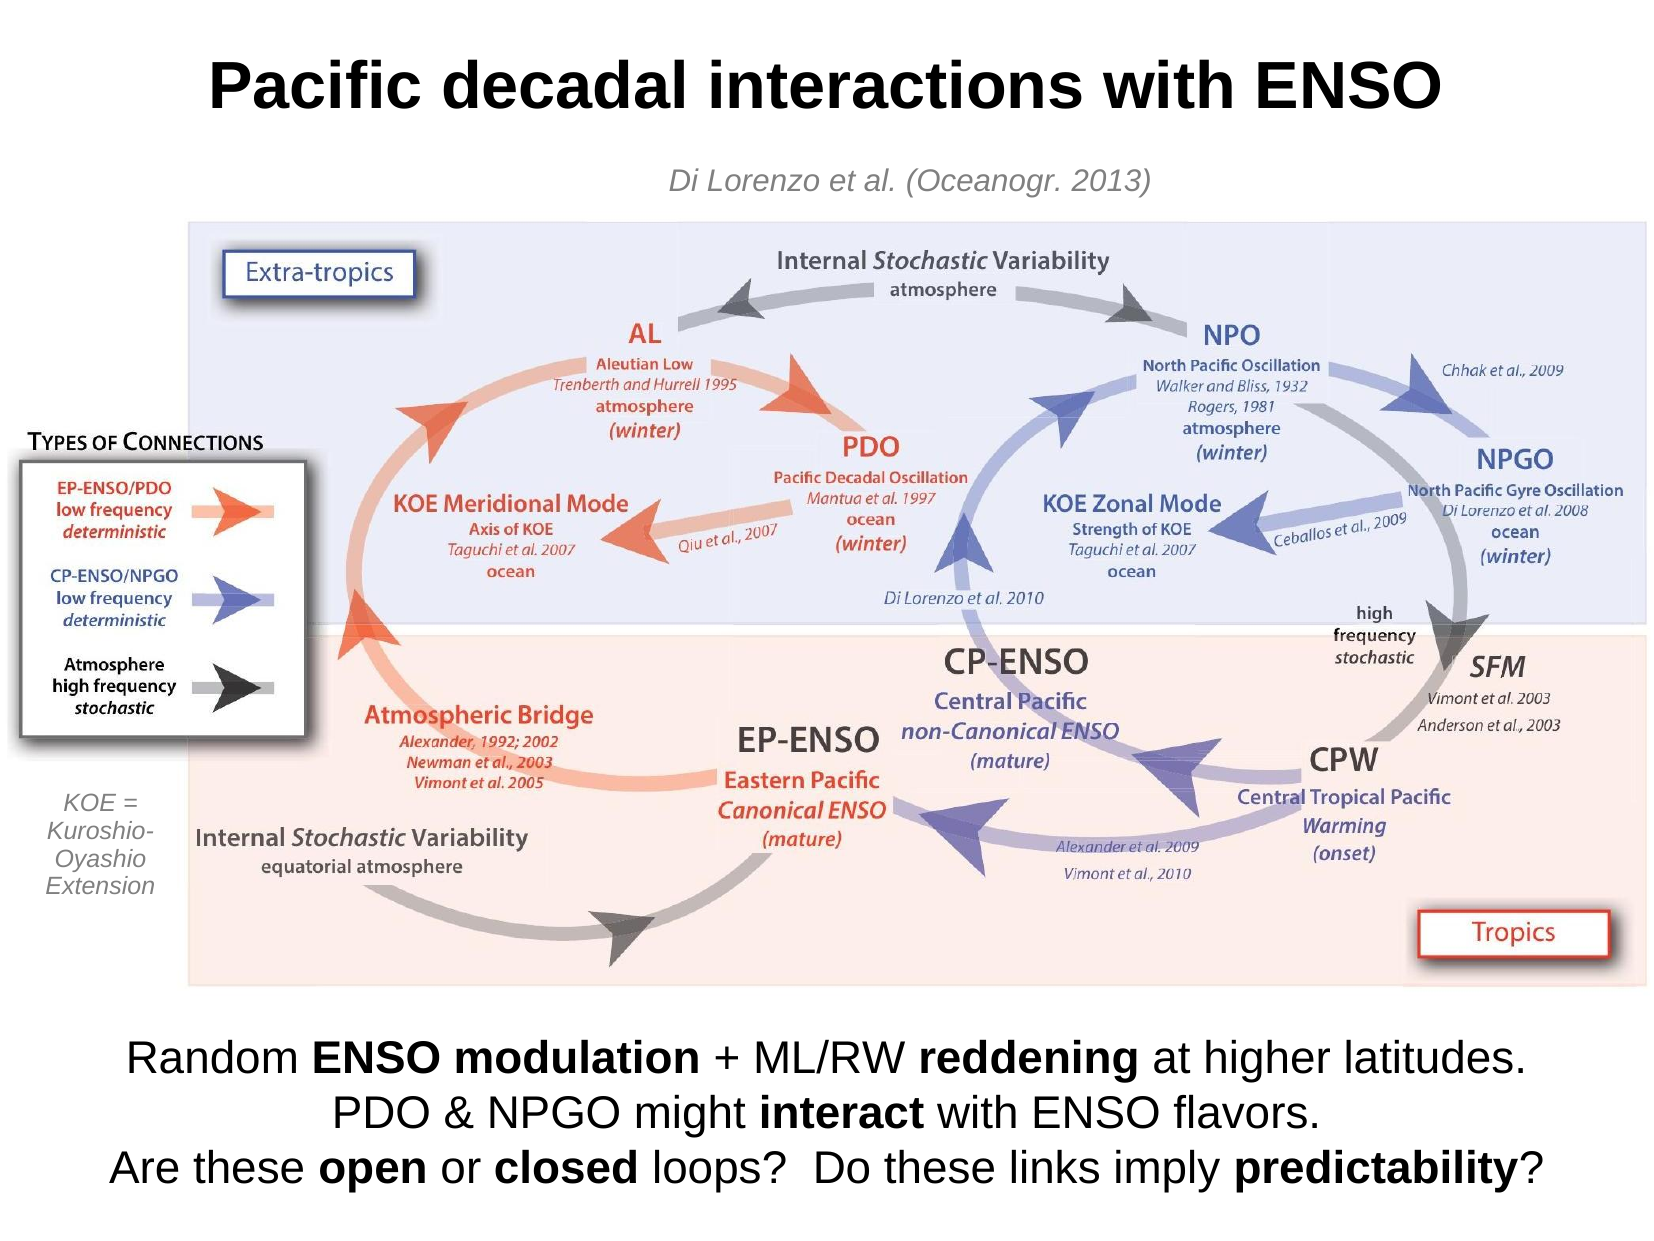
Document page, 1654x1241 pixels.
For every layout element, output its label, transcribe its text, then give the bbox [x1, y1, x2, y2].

text_box Di Lorenzo et al. (Oceanogr. 2013) [498, 157, 1324, 210]
text_box Random ENSO modulation + ML/RW reddening at higher latitudes. PDO & NPGO might interact with ENSO flavors. Are these open or closed loops? Do these links imply predictability? [35, 1027, 1619, 1194]
text_box Pacific decadal interactions with ENSO [18, 30, 1635, 123]
picture [0, 211, 1654, 999]
text_box KOE = Kuroshio- Oyashio Extension [23, 782, 178, 915]
